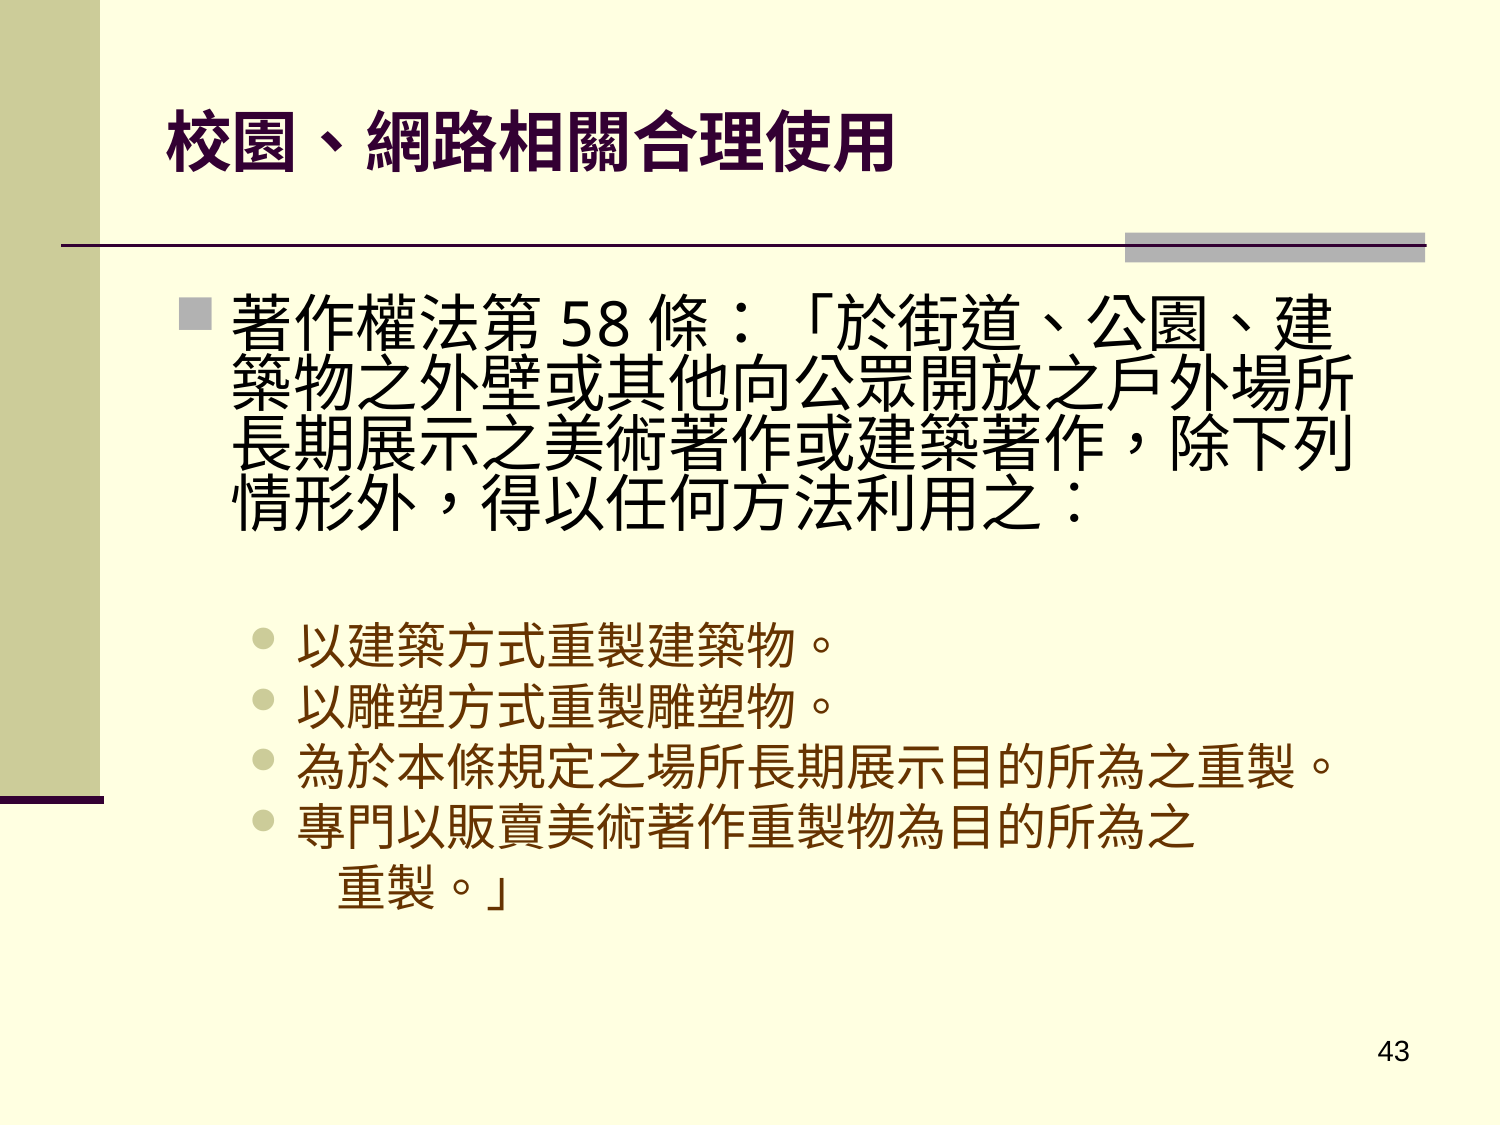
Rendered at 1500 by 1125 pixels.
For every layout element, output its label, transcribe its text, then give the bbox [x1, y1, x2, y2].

text_box <編號> [1074, 1024, 1426, 1103]
list 著作權法第58條：「於街道、公園、建築物之外壁或其他向公眾開放之戶外場所長期展示之美術著作或建築著作，除下列情形外，得以任何方法利用之︰ 以建築方式重製建築物。 以雕塑方式重製雕塑物。 為於本條規定之場所長期展示目的所為之重製。 專門以販賣美術著作重製物為目的所為之 重製。」 [159, 290, 1377, 988]
title 校園、網路相關合理使用 [150, 45, 1426, 234]
